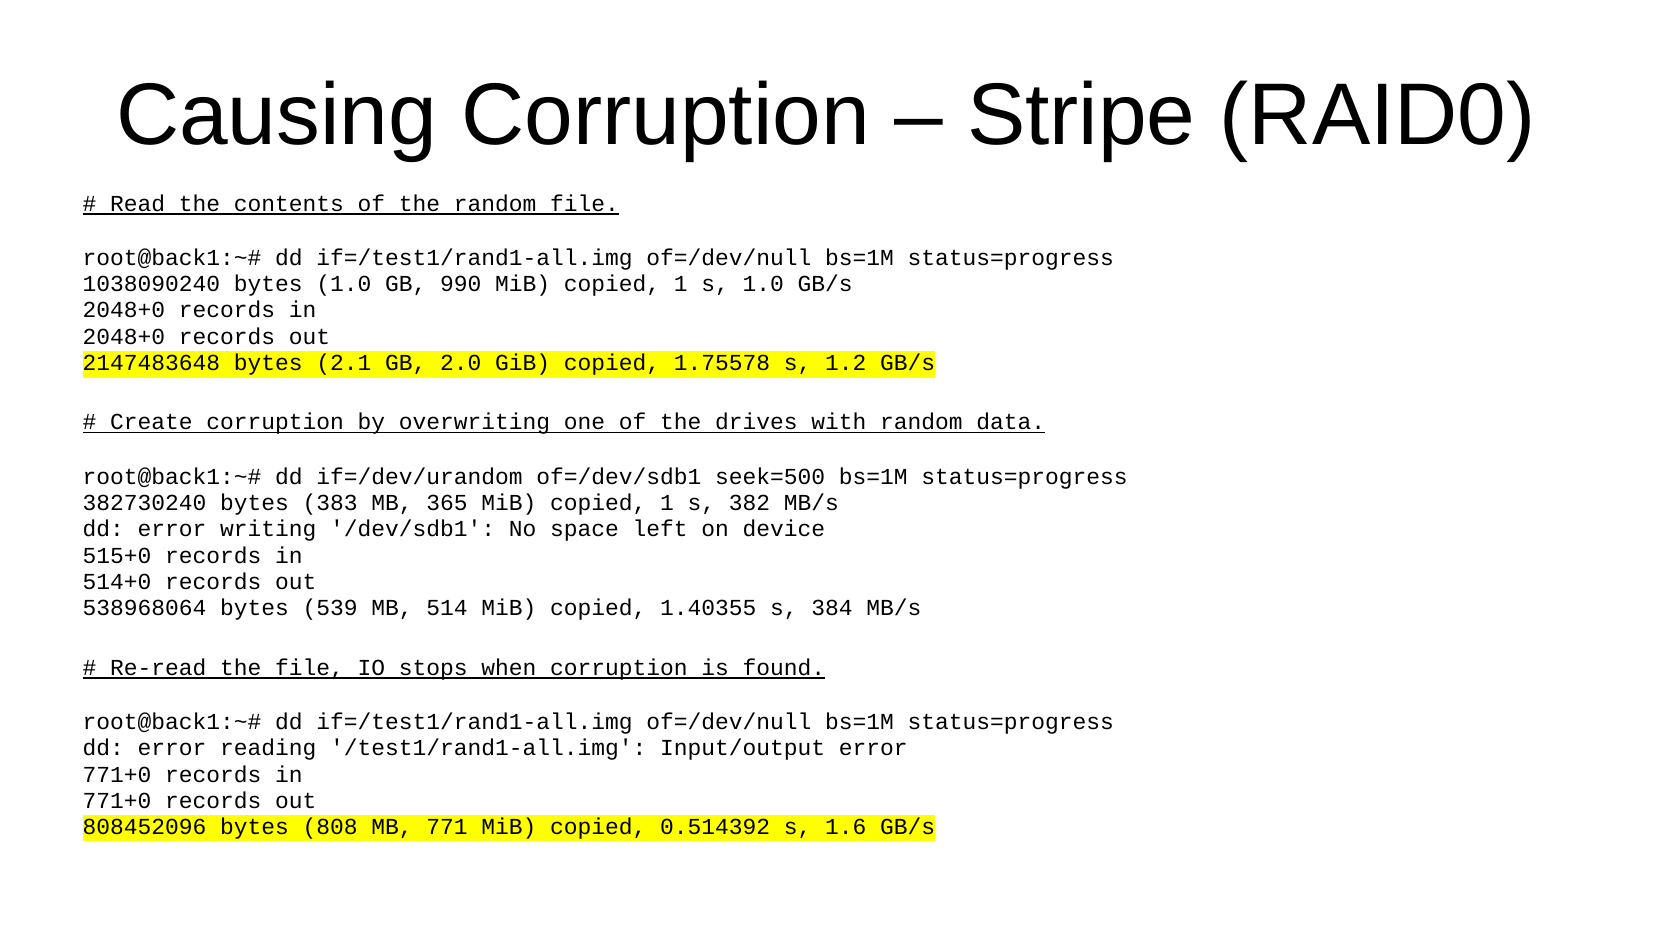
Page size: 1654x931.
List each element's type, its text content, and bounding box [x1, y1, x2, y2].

subtitle # Read the contents of the random file. root@back1:~# dd if=/test1/rand1-all.img of=/dev/null bs=1M status=progress 1038090240 bytes (1.0 GB, 990 MiB) copied, 1 s, 1.0 GB/s 2048+0 records in 2048+0 records out 2147483648 bytes (2.1 GB, 2.0 GiB) copied, 1.75578 s, 1.2 GB/s # Create corruption by overwriting one of the drives with random data. root@back1:~# dd if=/dev/urandom of=/dev/sdb1 seek=500 bs=1M status=progress 382730240 bytes (383 MB, 365 MiB) copied, 1 s, 382 MB/s dd: error writing '/dev/sdb1': No space left on device 515+0 records in 514+0 records out 538968064 bytes (539 MB, 514 MiB) copied, 1.40355 s, 384 MB/s # Re-read the file, IO stops when corruption is found. root@back1:~# dd if=/test1/rand1-all.img of=/dev/null bs=1M status=progress dd: error reading '/test1/rand1-all.img': Input/output error 771+0 records in 771+0 records out 808452096 bytes (808 MB, 771 MiB) copied, 0.514392 s, 1.6 GB/s [82, 0, 1571, 931]
